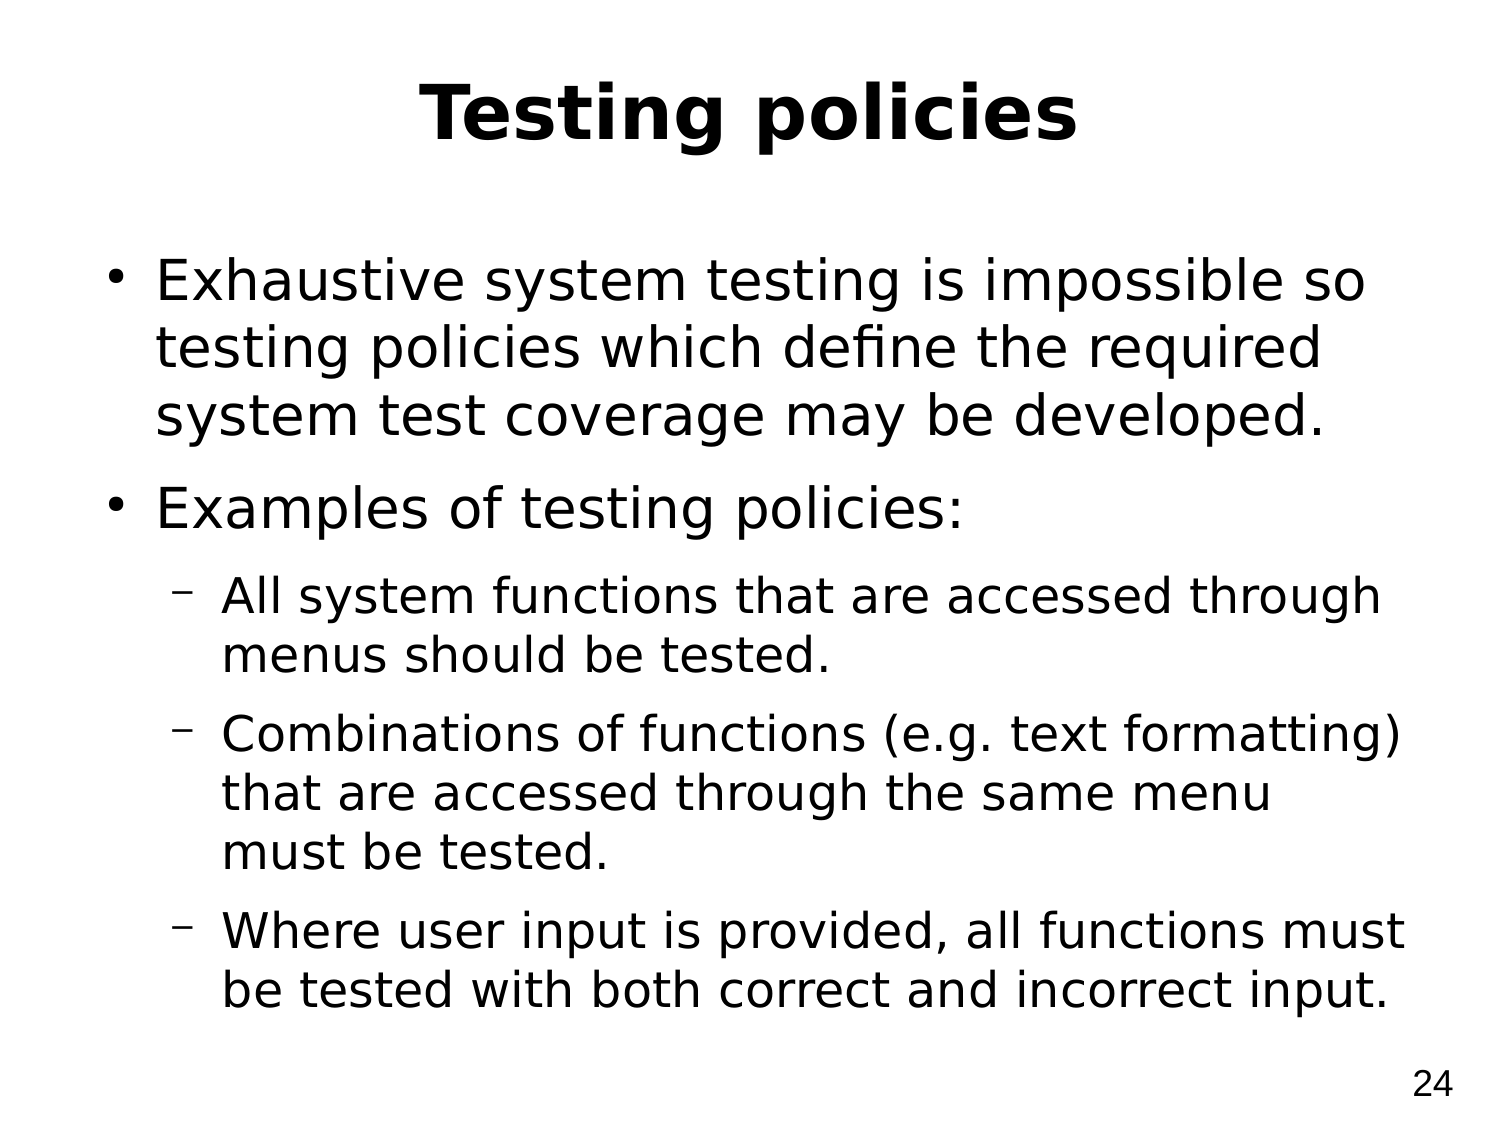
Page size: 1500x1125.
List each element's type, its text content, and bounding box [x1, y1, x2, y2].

title Testing policies [75, 56, 1425, 189]
list Exhaustive system testing is impossible so testing policies which define the required system test coverage may be developed. Examples of testing policies: All system functions that are accessed through menus should be tested. Combinations of functions (e.g. text formatting) that are accessed through the same menu must be tested. Where user input is provided, all functions must be tested with both correct and incorrect input. [75, 236, 1425, 1093]
